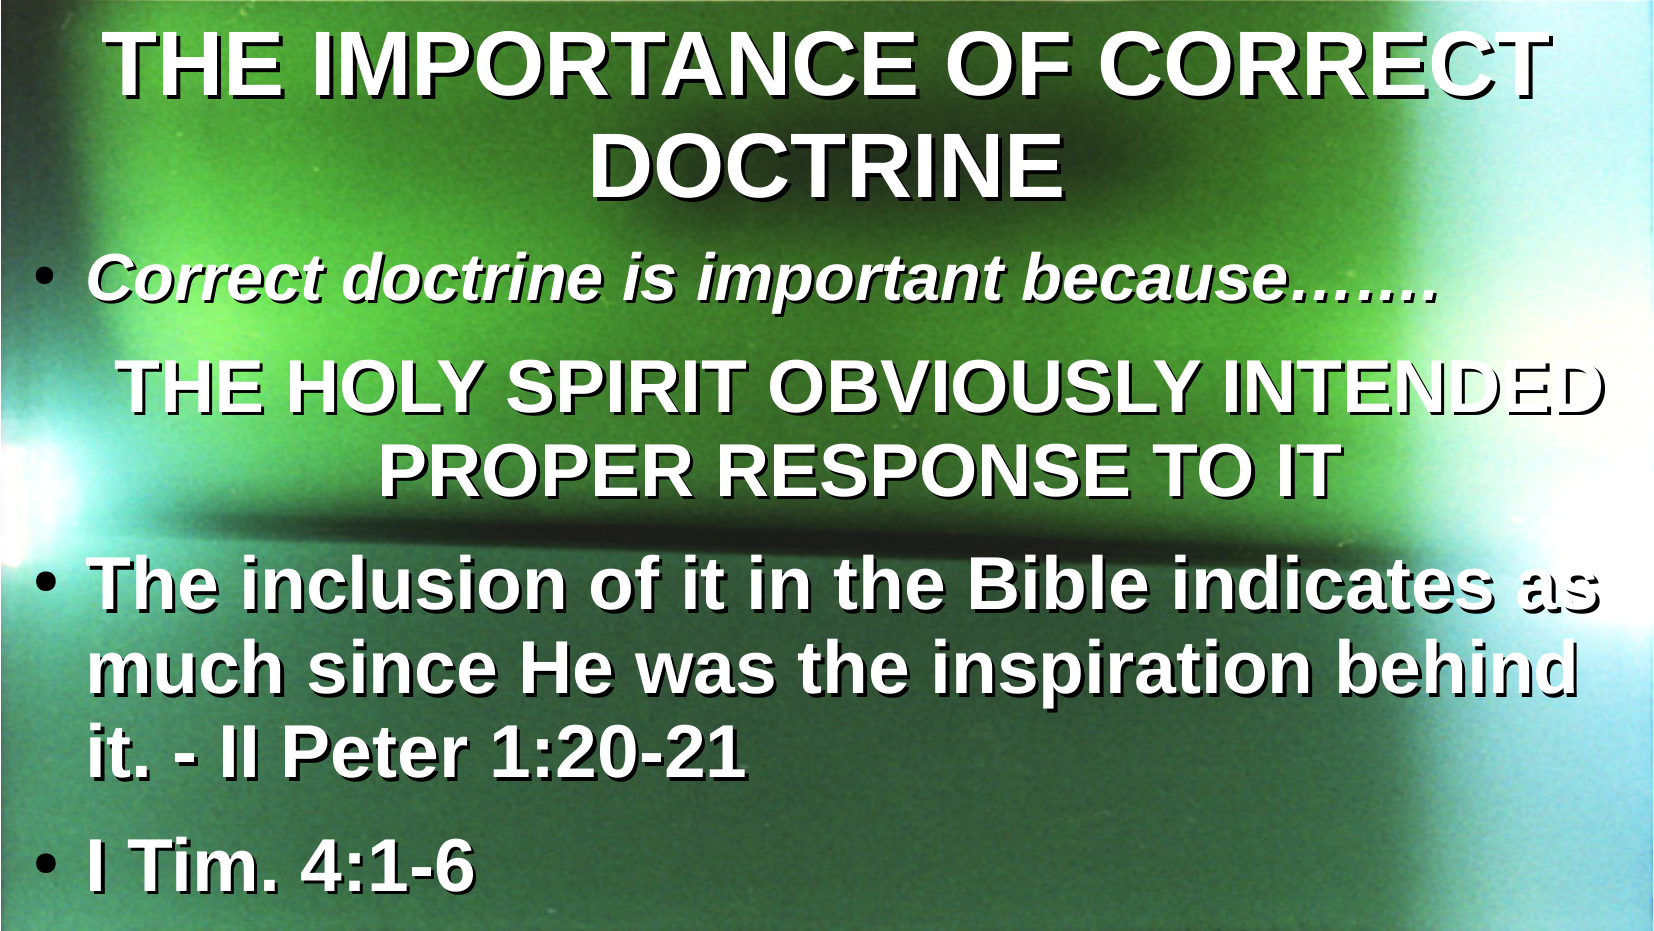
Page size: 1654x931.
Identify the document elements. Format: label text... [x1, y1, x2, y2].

list Correct doctrine is important because……. THE HOLY SPIRIT OBVIOUSLY INTENDED PROPER RESPONSE TO IT The inclusion of it in the Bible indicates as much since He was the inspiration behind it. - II Peter 1:20-21 I Tim. 4:1-6 [15, 240, 1636, 916]
picture [1, 0, 1654, 931]
title THE IMPORTANCE OF CORRECT DOCTRINE [82, 12, 1571, 218]
